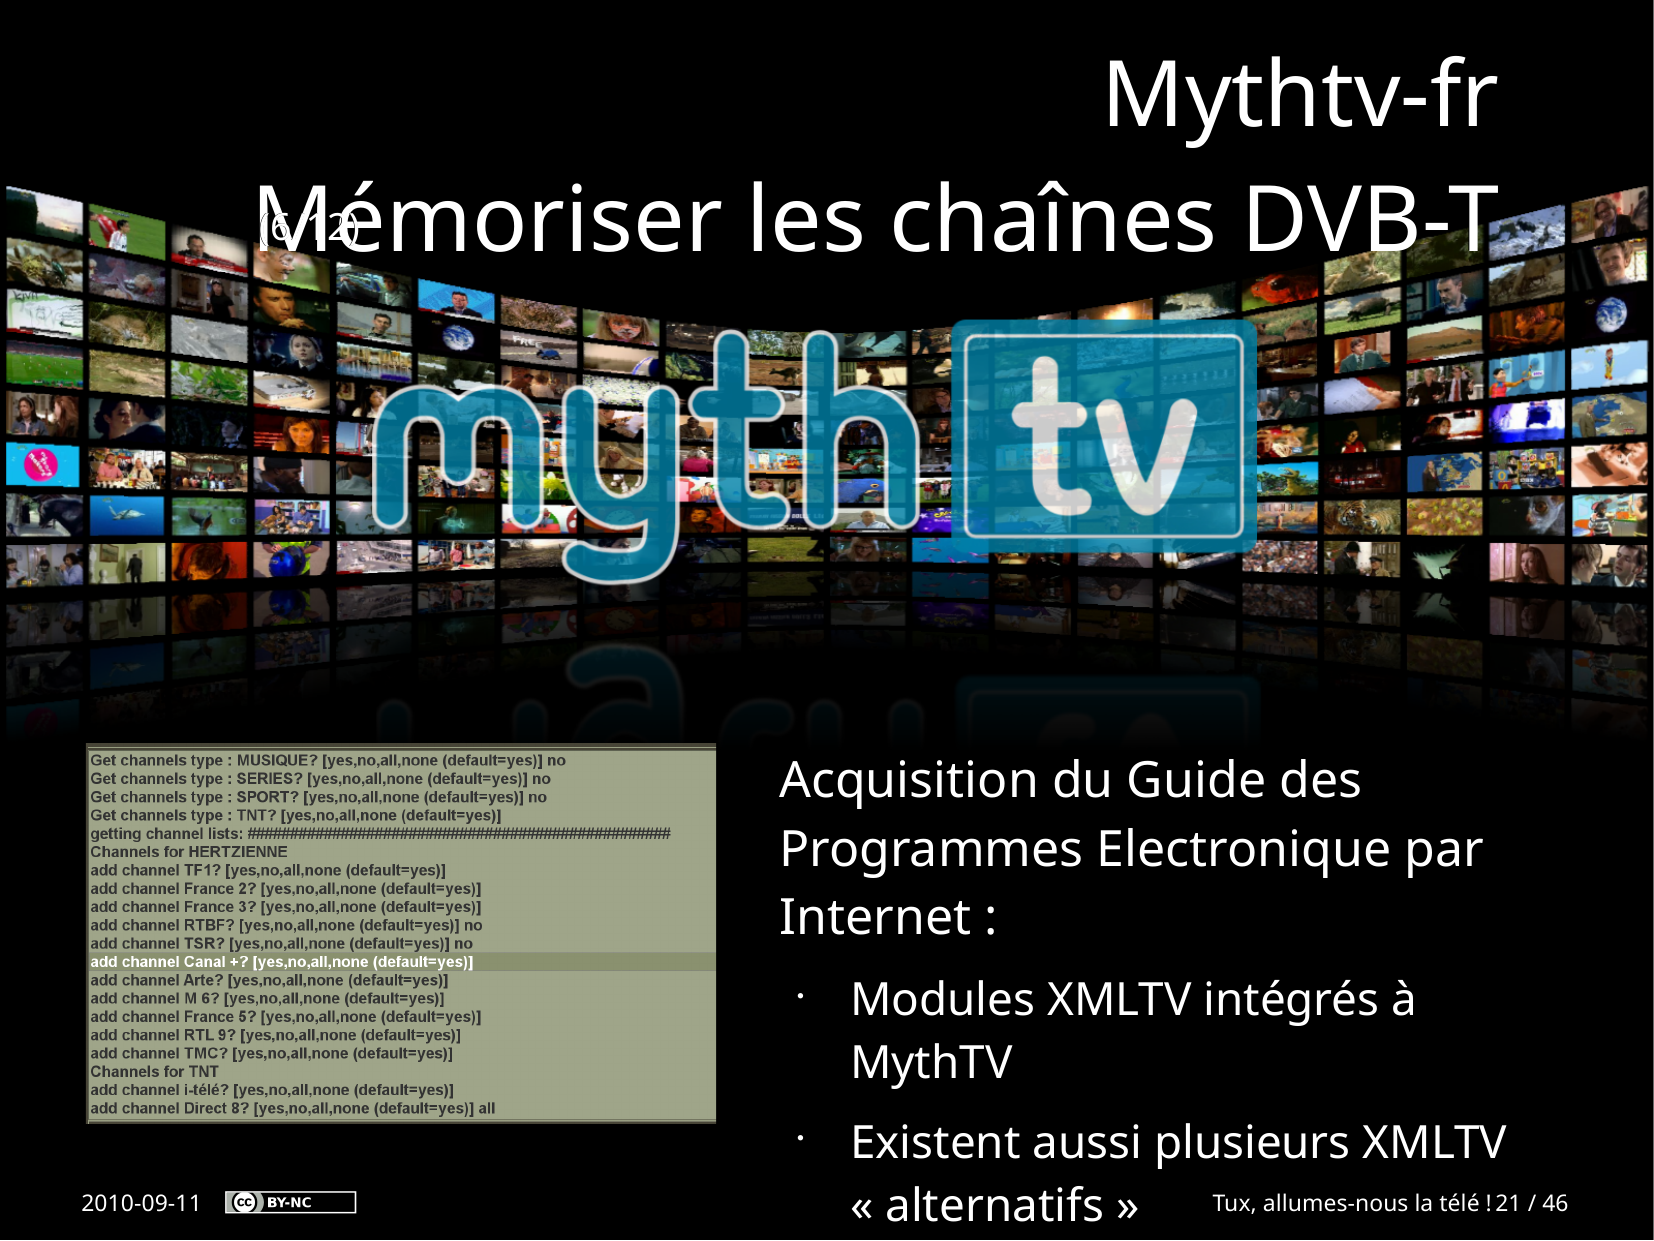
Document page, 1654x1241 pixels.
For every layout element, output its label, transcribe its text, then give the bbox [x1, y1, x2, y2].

list Acquisition du Guide des Programmes Electronique par Internet : Modules XMLTV intégrés à MythTV Existent aussi plusieurs XMLTV « alternatifs » [779, 744, 1575, 1053]
picture [0, 0, 1654, 1240]
text_box (6/12) [244, 193, 395, 252]
title Mythtv-fr Mémoriser les chaînes DVB-T [82, 47, 1501, 259]
